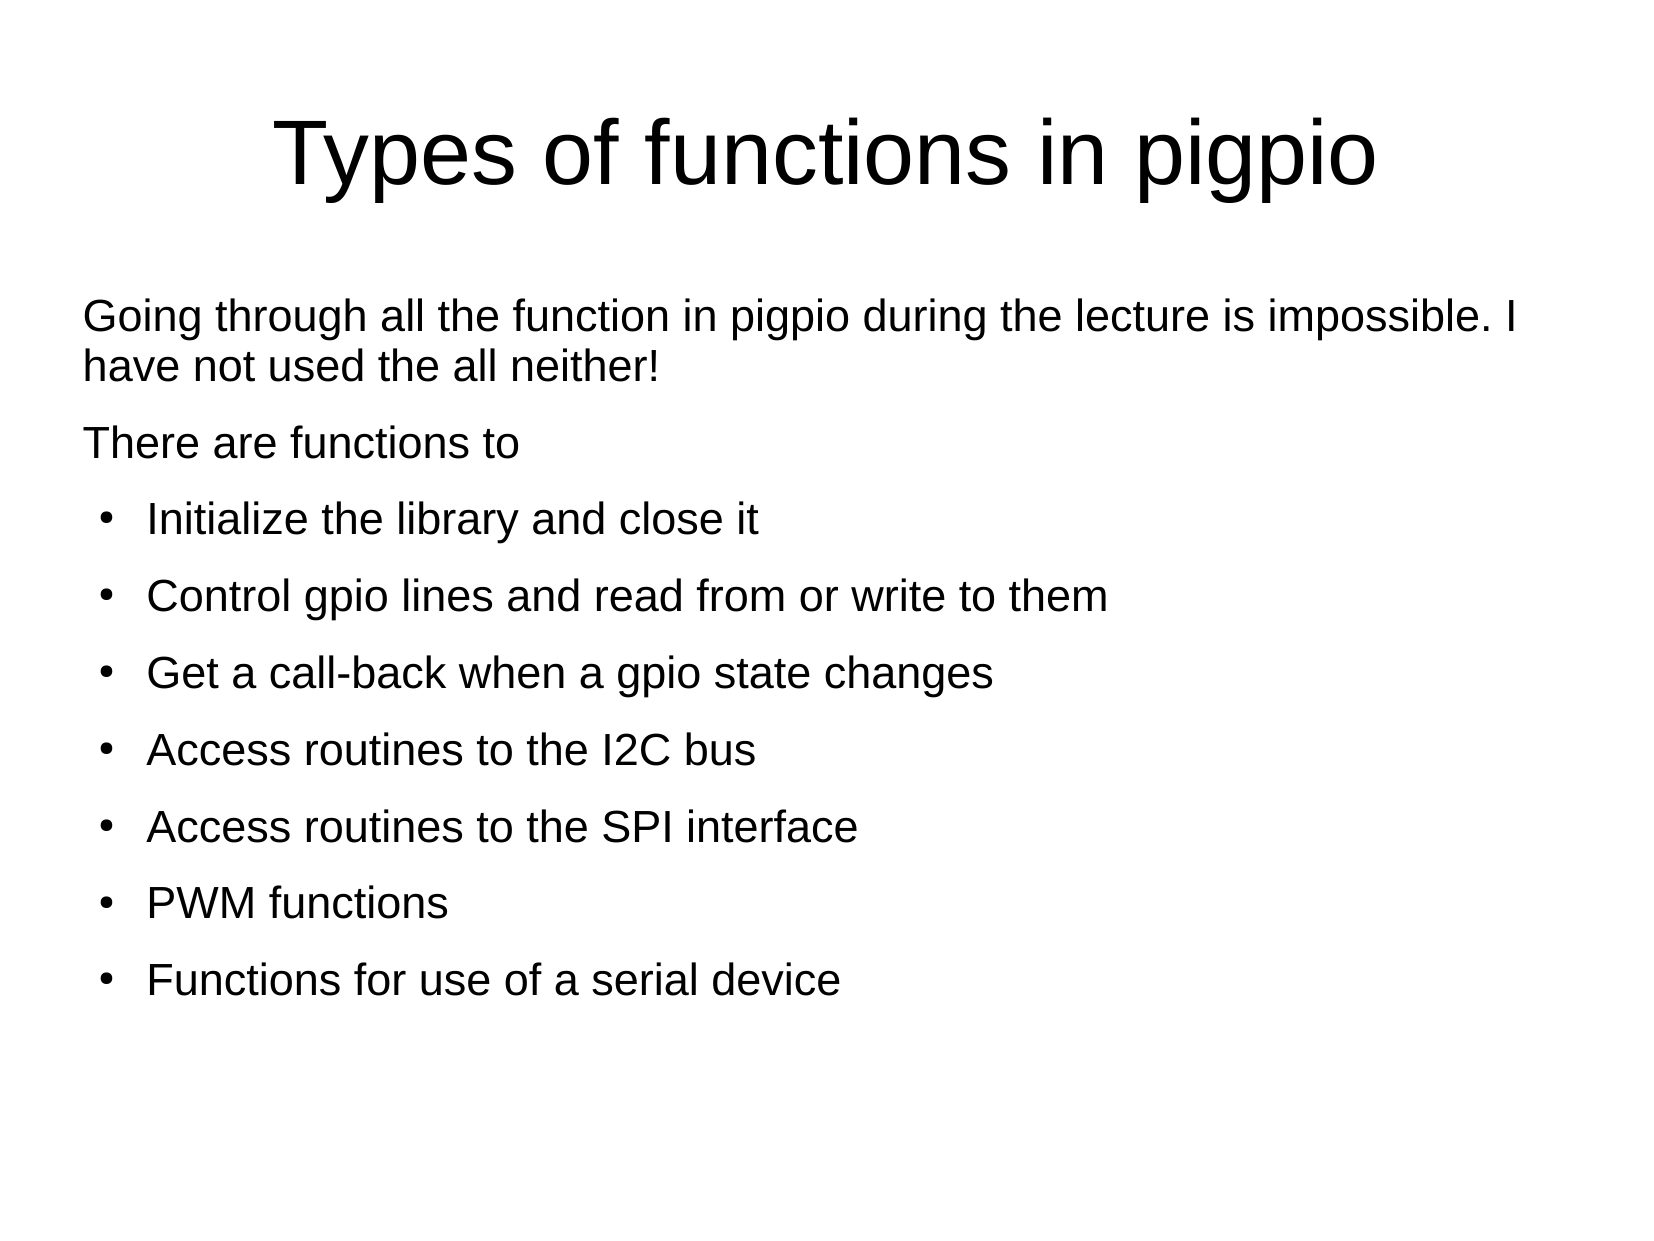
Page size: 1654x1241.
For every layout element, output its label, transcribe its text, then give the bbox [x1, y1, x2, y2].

list Going through all the function in pigpio during the lecture is impossible. I have not used the all neither! There are functions to Initialize the library and close it Control gpio lines and read from or write to them Get a call-back when a gpio state changes Access routines to the I2C bus Access routines to the SPI interface PWM functions Functions for use of a serial device [82, 290, 1571, 1010]
title Types of functions in pigpio [82, 49, 1571, 257]
